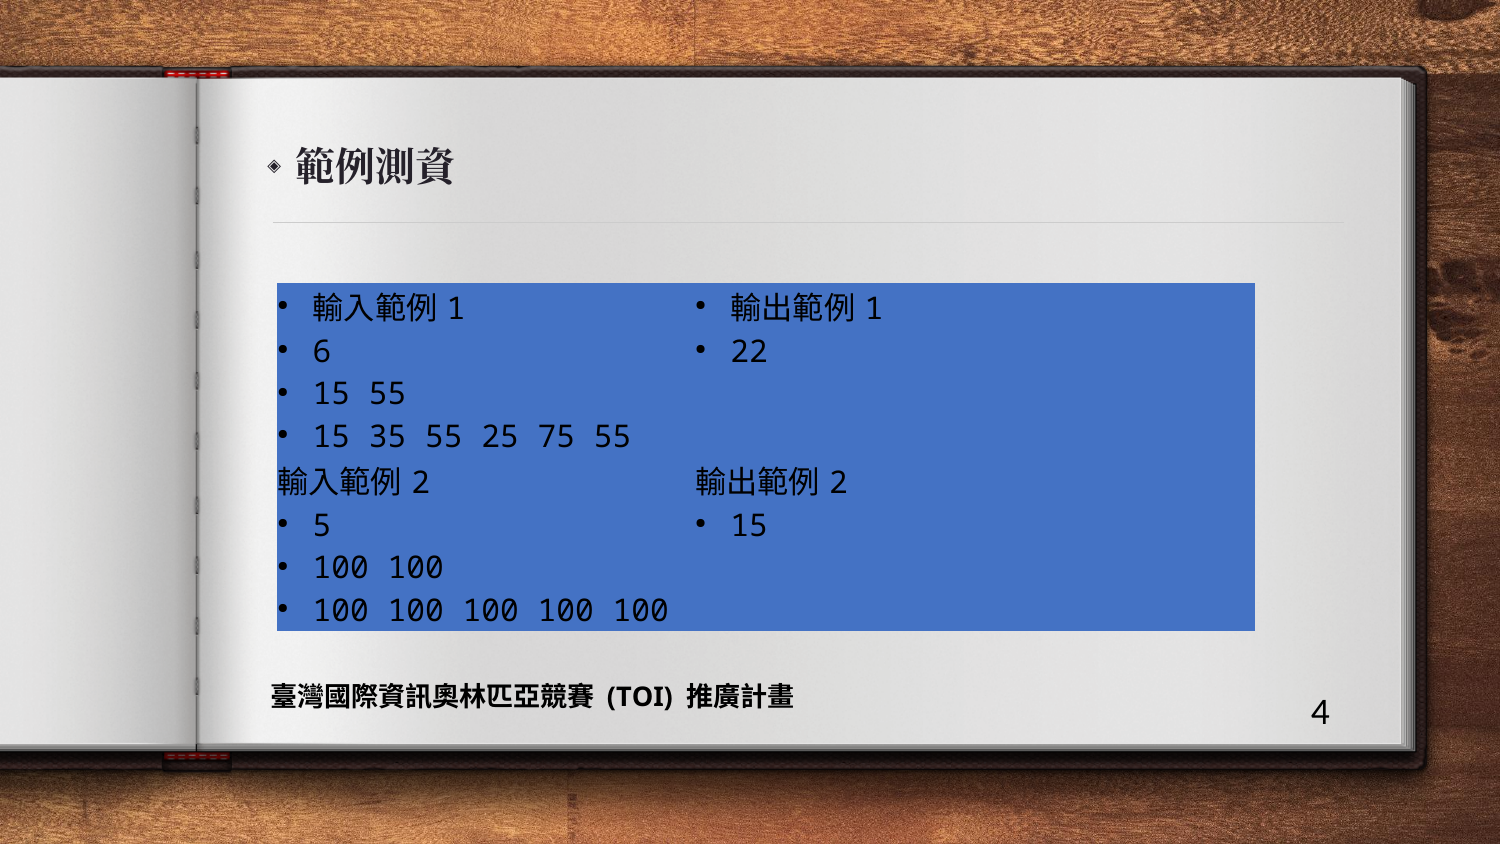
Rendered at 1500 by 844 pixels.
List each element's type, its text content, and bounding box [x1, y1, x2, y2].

text_box [1295, 672, 1386, 737]
table_cell 輸出範例2 15 [695, 457, 1255, 631]
list 範例測資 [252, 126, 1194, 205]
table_header 輸出範例1 22 [695, 283, 1255, 457]
table_header 輸入範例1 6 15 55 15 35 55 25 75 55 [277, 283, 695, 457]
table_cell 輸入範例2 5 100 100 100 100 100 100 100 [277, 457, 695, 631]
